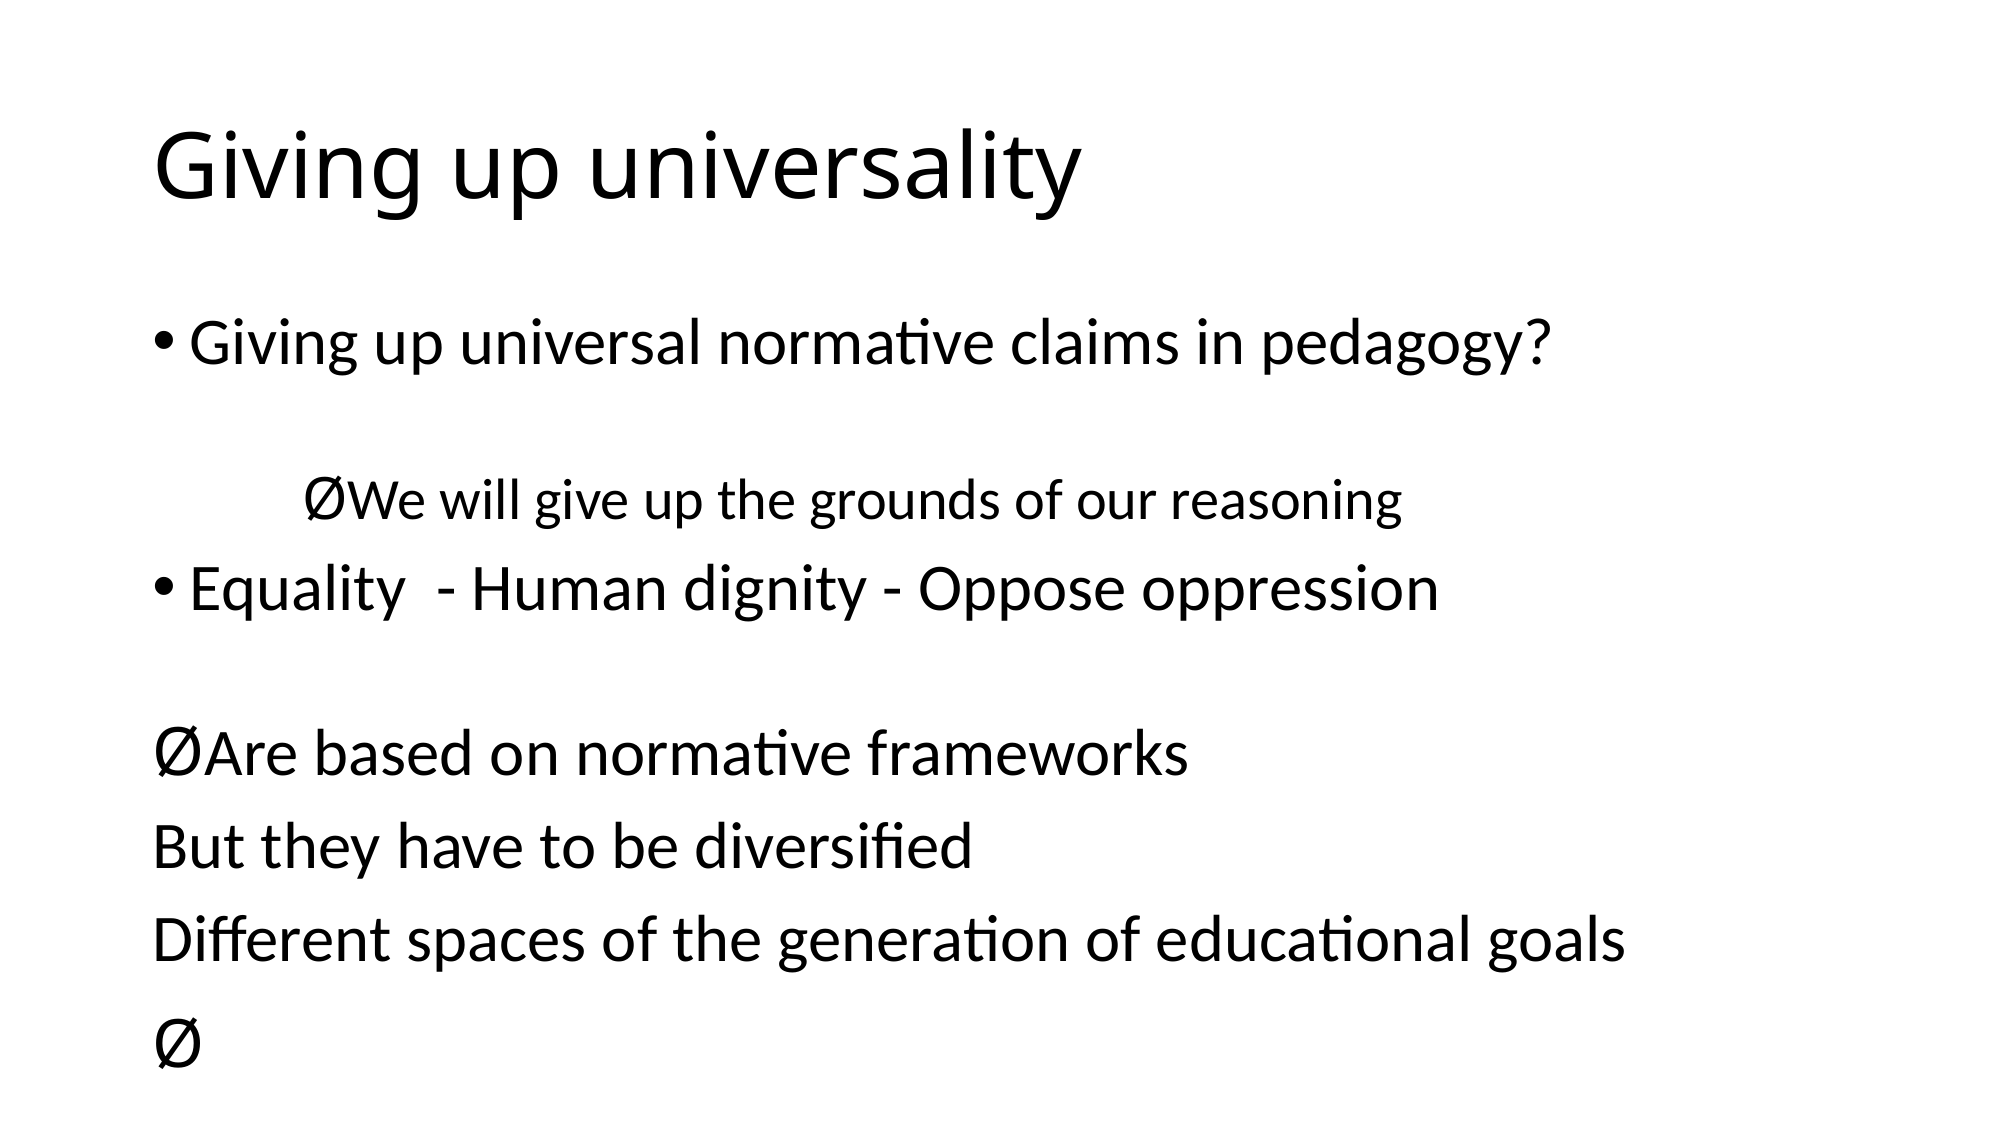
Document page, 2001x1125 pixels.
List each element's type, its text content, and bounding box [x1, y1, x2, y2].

list Giving up universal normative claims in pedagogy? We will give up the grounds of our reasoning Equality - Human dignity - Oppose oppression Are based on normative frameworks But they have to be diversified Different spaces of the generation of educational goals [137, 299, 1863, 1014]
title Giving up universality [137, 59, 1863, 278]
